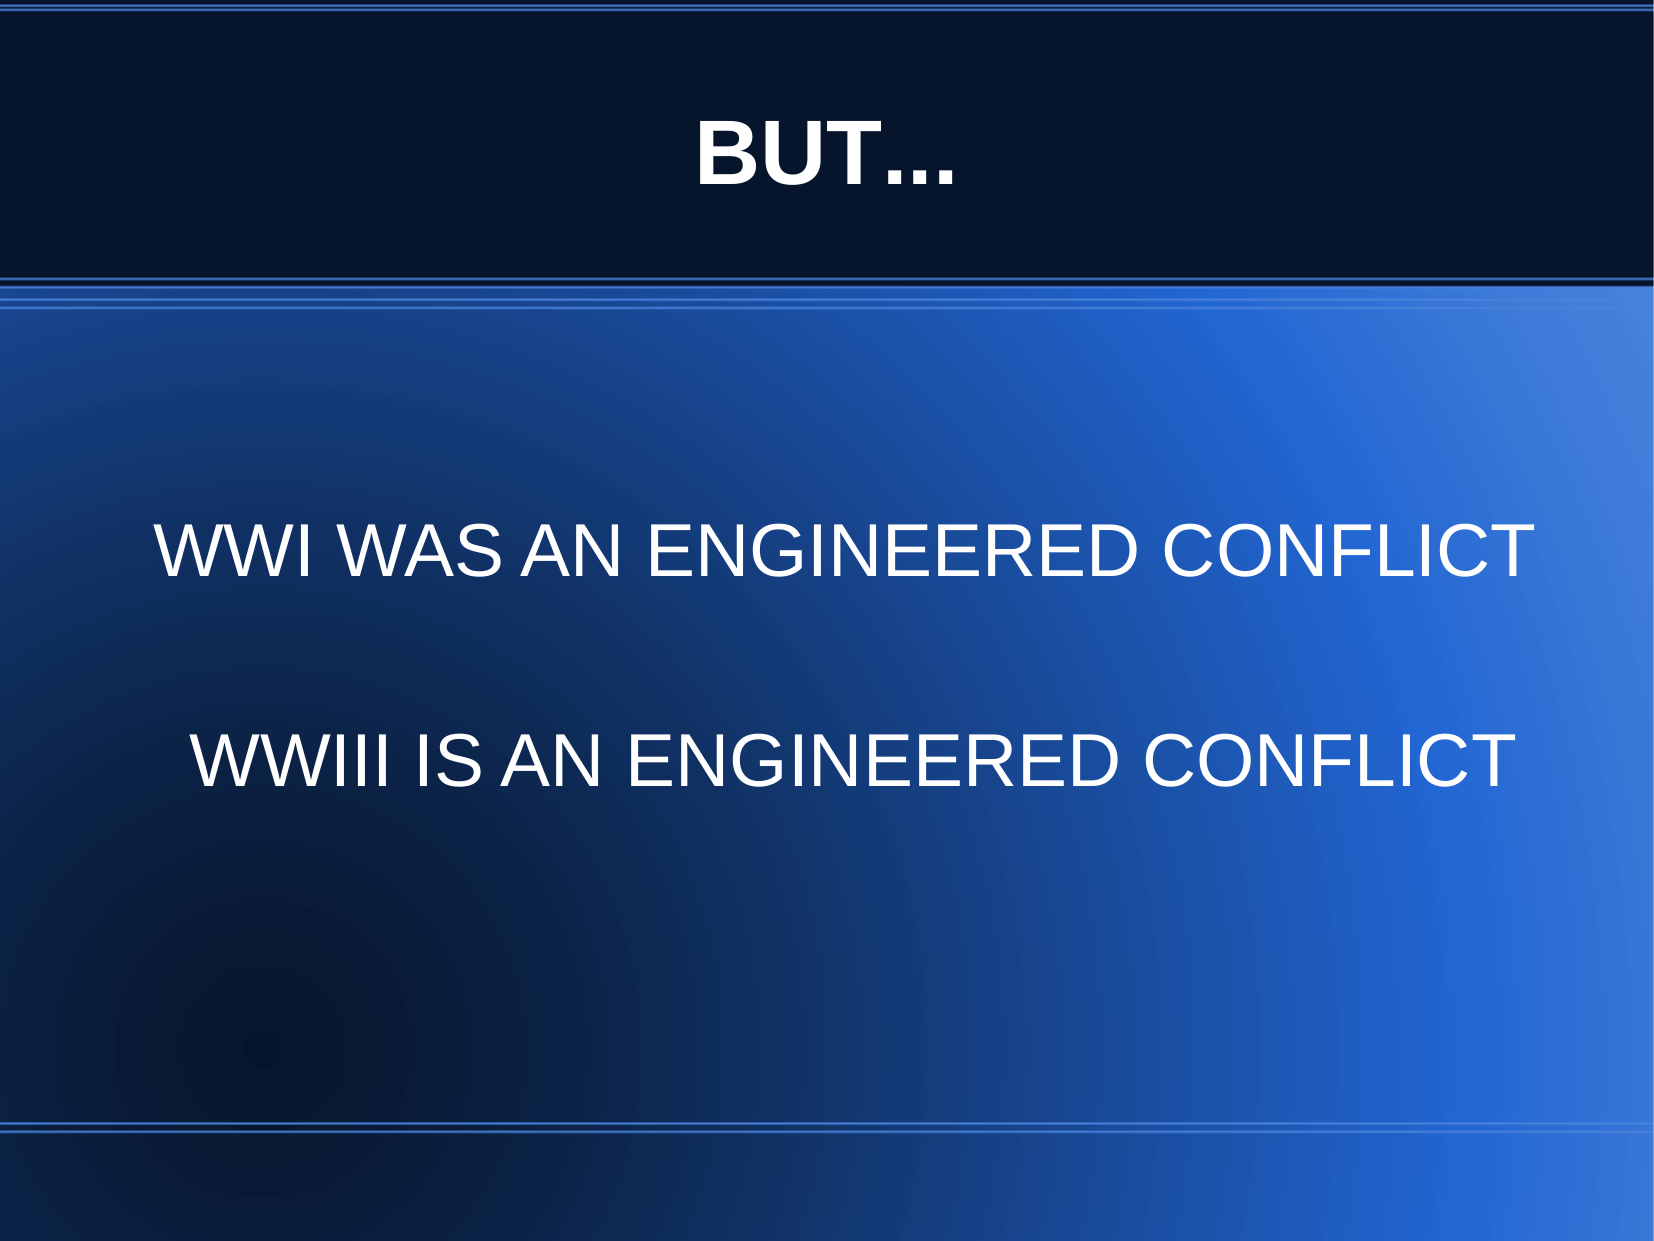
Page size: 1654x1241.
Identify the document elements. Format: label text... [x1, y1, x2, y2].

title BUT... [82, 49, 1571, 257]
text_box WWI WAS AN ENGINEERED CONFLICT [138, 501, 1554, 601]
picture [0, 0, 1654, 1241]
text_box WWIII IS AN ENGINEERED CONFLICT [174, 711, 1534, 811]
